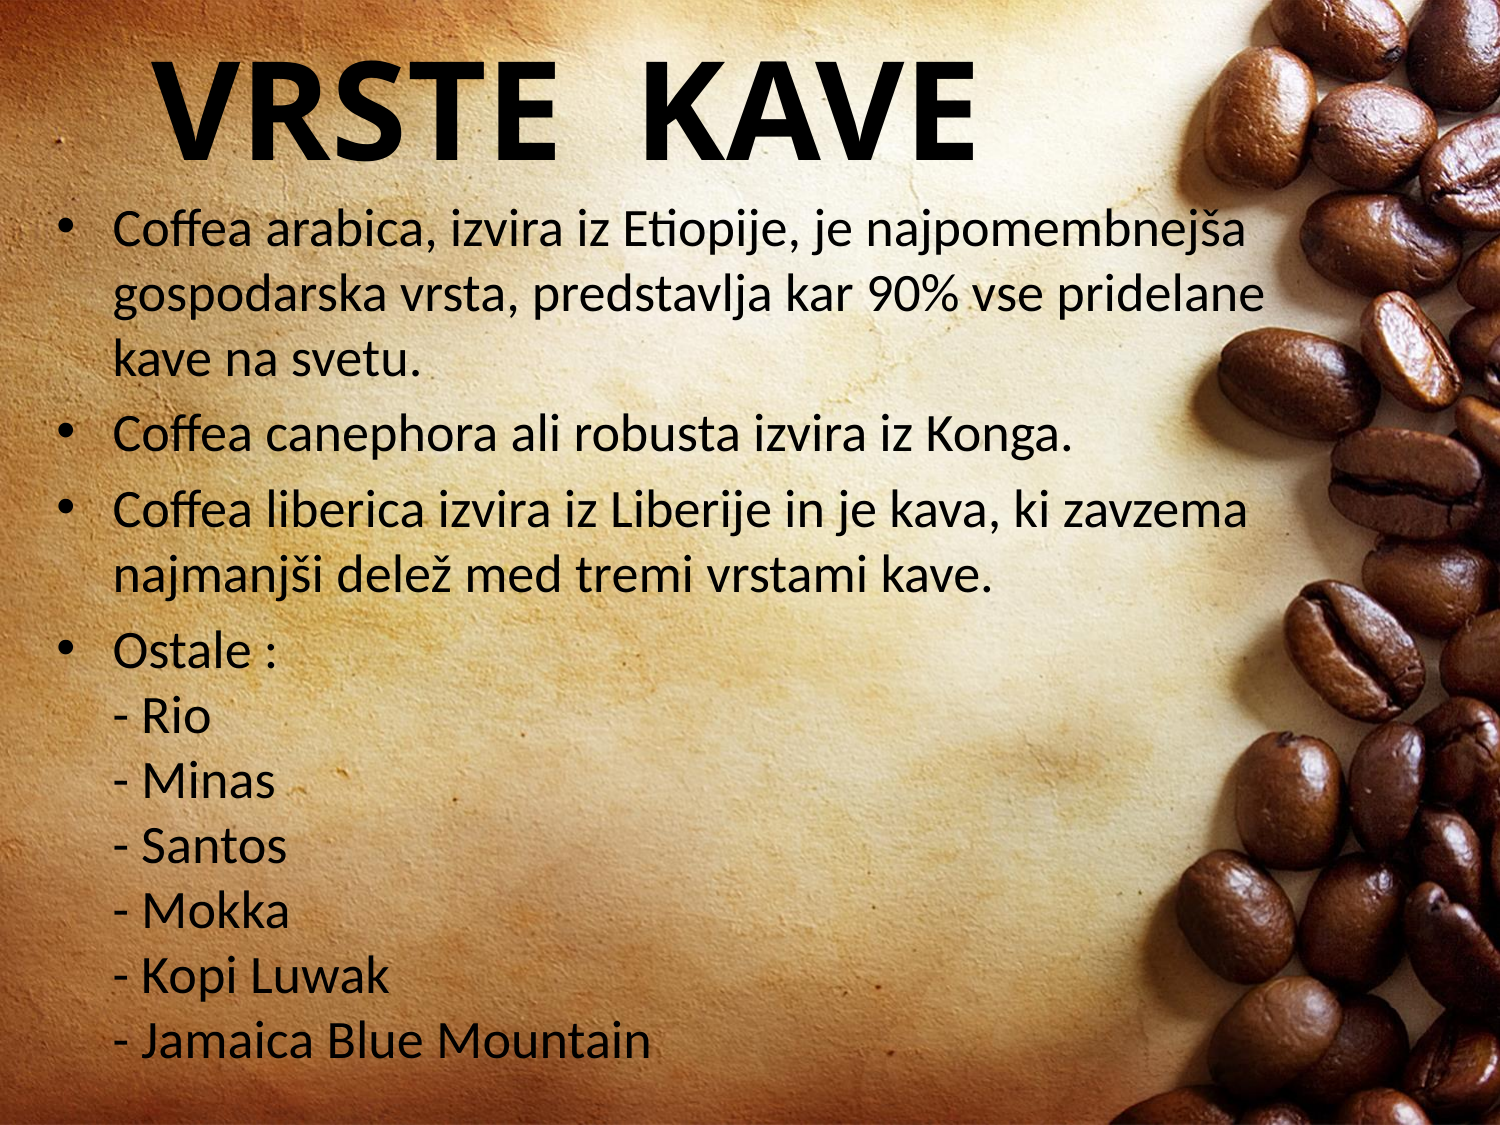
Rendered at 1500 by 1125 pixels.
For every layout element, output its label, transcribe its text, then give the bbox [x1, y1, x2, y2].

picture [0, 0, 1500, 1125]
title VRSTE KAVE [0, 30, 1187, 181]
list Coffea arabica, izvira iz Etiopije, je najpomembnejša gospodarska vrsta, predstavlja kar 90% vse pridelane kave na svetu. Coffea canephora ali robusta izvira iz Konga. Coffea liberica izvira iz Liberije in je kava, ki zavzema najmanjši delež med tremi vrstami kave. Ostale : - Rio - Minas - Santos - Mokka - Kopi Luwak - Jamaica Blue Mountain [41, 184, 1312, 1125]
